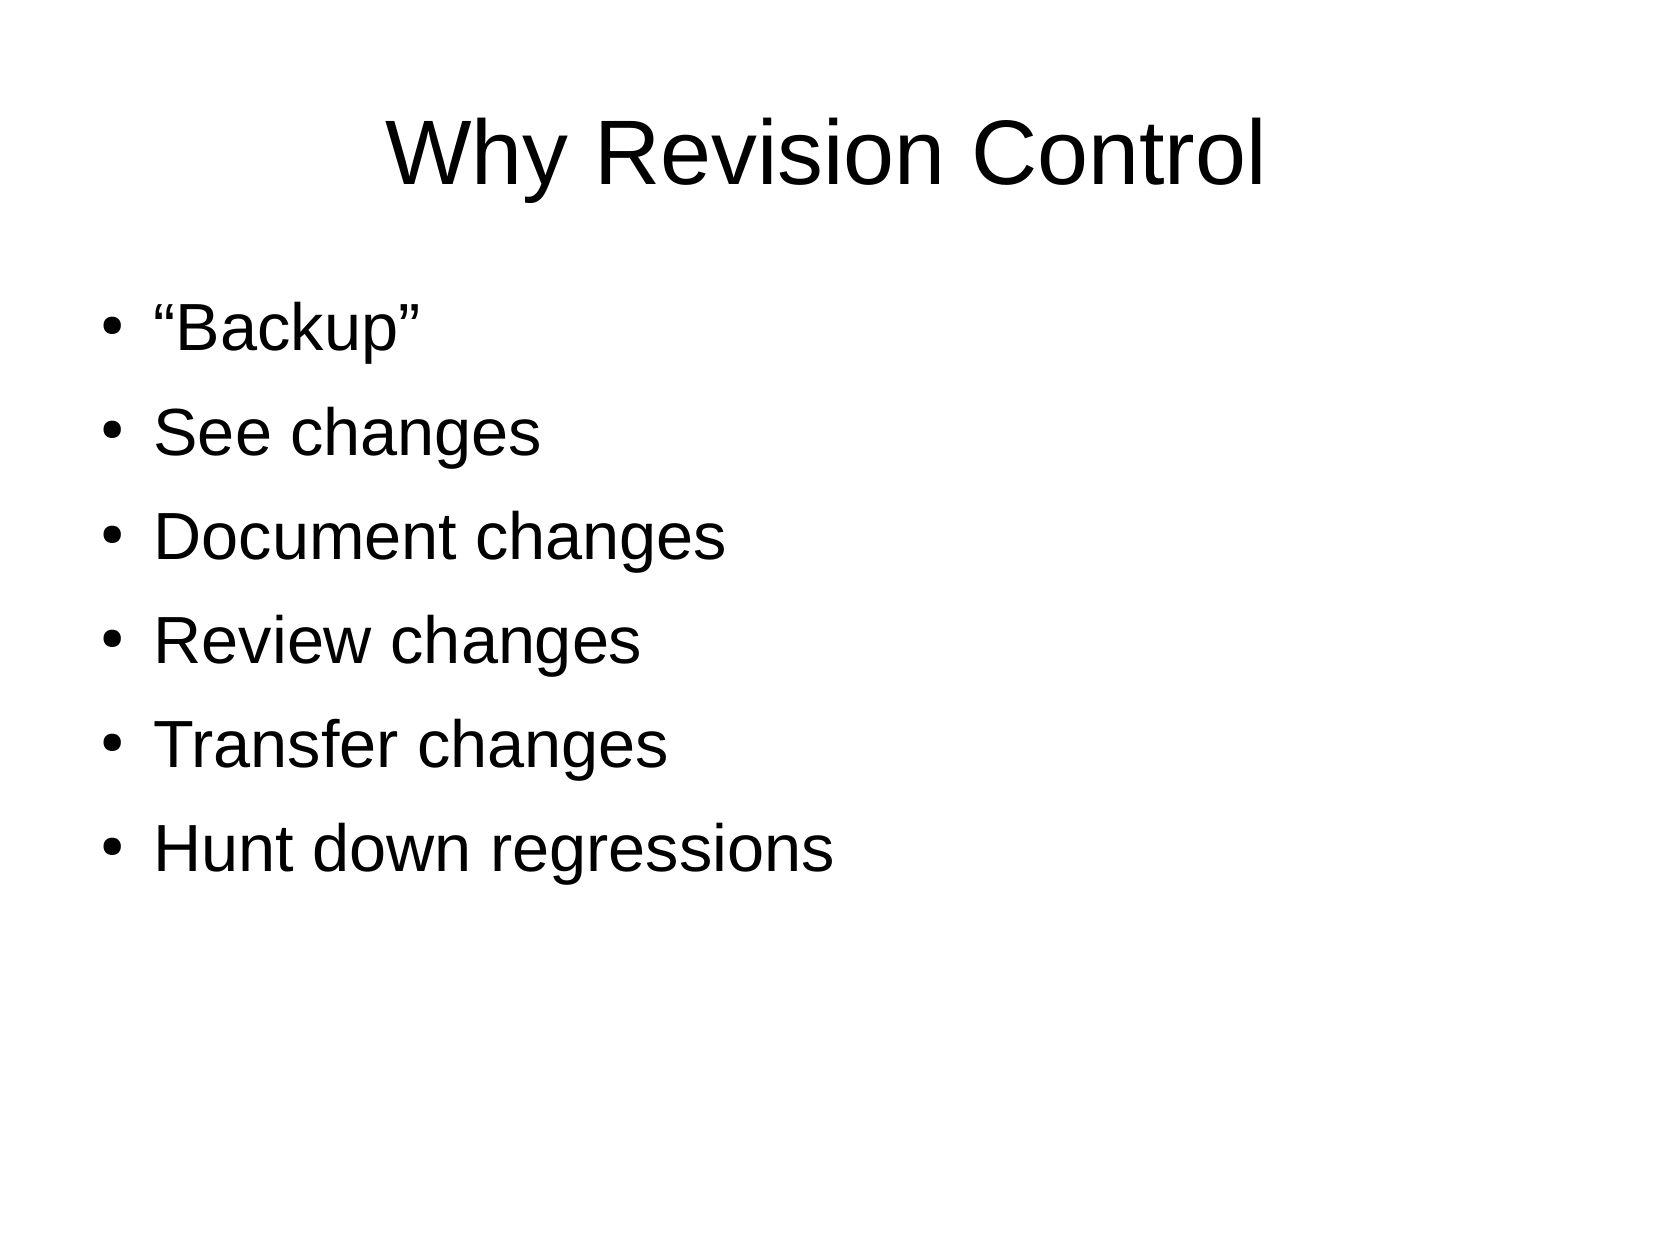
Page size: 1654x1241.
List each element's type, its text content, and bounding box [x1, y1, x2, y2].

title Why Revision Control [82, 49, 1571, 257]
list “Backup” See changes Document changes Review changes Transfer changes Hunt down regressions [82, 290, 1571, 1109]
